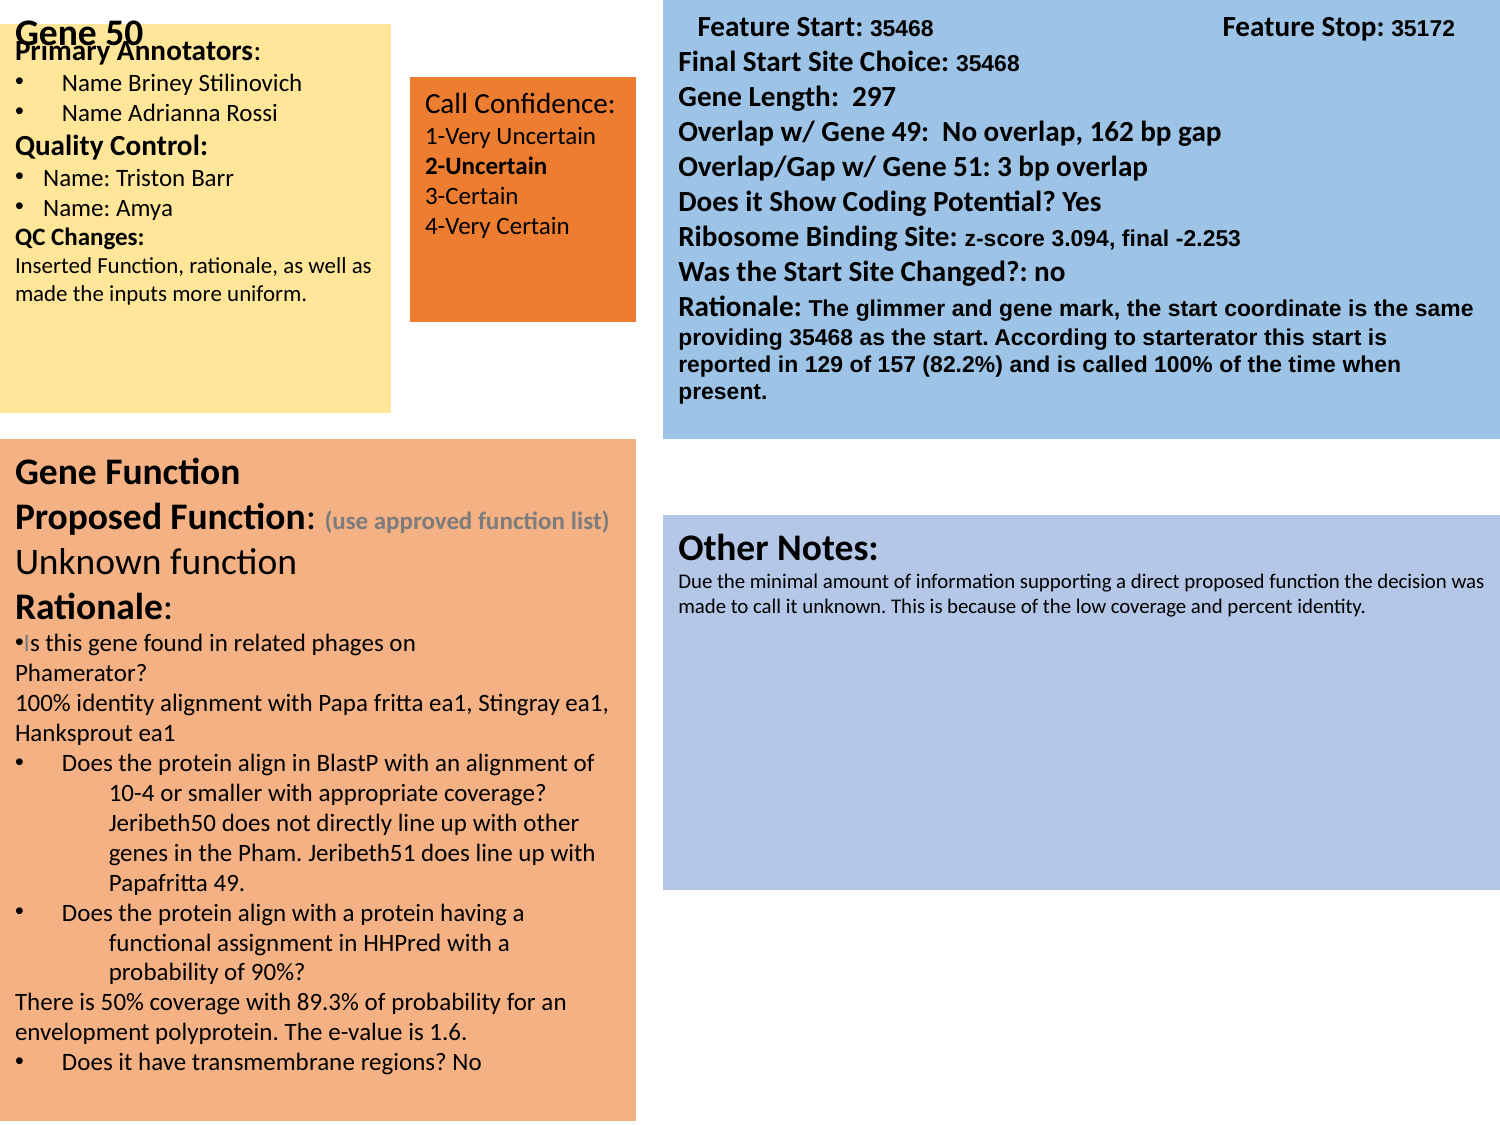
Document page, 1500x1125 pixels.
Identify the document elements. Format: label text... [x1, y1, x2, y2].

text_box Primary Annotators: Name Briney Stilinovich Name Adrianna Rossi Quality Control: Name: Triston Barr Name: Amya QC Changes: Inserted Function, rationale, as well as made the inputs more uniform. [0, 24, 391, 413]
text_box Gene Function Proposed Function: (use approved function list) Unknown function Rationale: Is this gene found in related phages on Phamerator? 100% identity alignment with Papa fritta ea1, Stingray ea1, Hanksprout ea1 Does the protein align in BlastP with an alignment of 10-4 or smaller with appropriate coverage? Jeribeth50 does not directly line up with other genes in the Pham. Jeribeth51 does line up with Papafritta 49. Does the protein align with a protein having a functional assignment in HHPred with a probability of 90%? There is 50% coverage with 89.3% of probability for an envelopment polyprotein. The e-value is 1.6. Does it have transmembrane regions? No [0, 439, 636, 1121]
text_box Gene 50 [0, 0, 160, 61]
text_box Call Confidence: 1-Very Uncertain 2-Uncertain 3-Certain 4-Very Certain [410, 77, 636, 322]
text_box Other Notes: Due the minimal amount of information supporting a direct proposed function the decision was made to call it unknown. This is because of the low coverage and percent identity. [663, 515, 1500, 890]
text_box Feature Start: 35468 Feature Stop: 35172 Final Start Site Choice: 35468 Gene Length: 297 Overlap w/ Gene 49: No overlap, 162 bp gap Overlap/Gap w/ Gene 51: 3 bp overlap Does it Show Coding Potential? Yes Ribosome Binding Site: z-score 3.094, final -2.253 Was the Start Site Changed?: no Rationale: The glimmer and gene mark, the start coordinate is the same providing 35468 as the start. According to starterator this start is reported in 129 of 157 (82.2%) and is called 100% of the time when present. [663, 0, 1500, 439]
